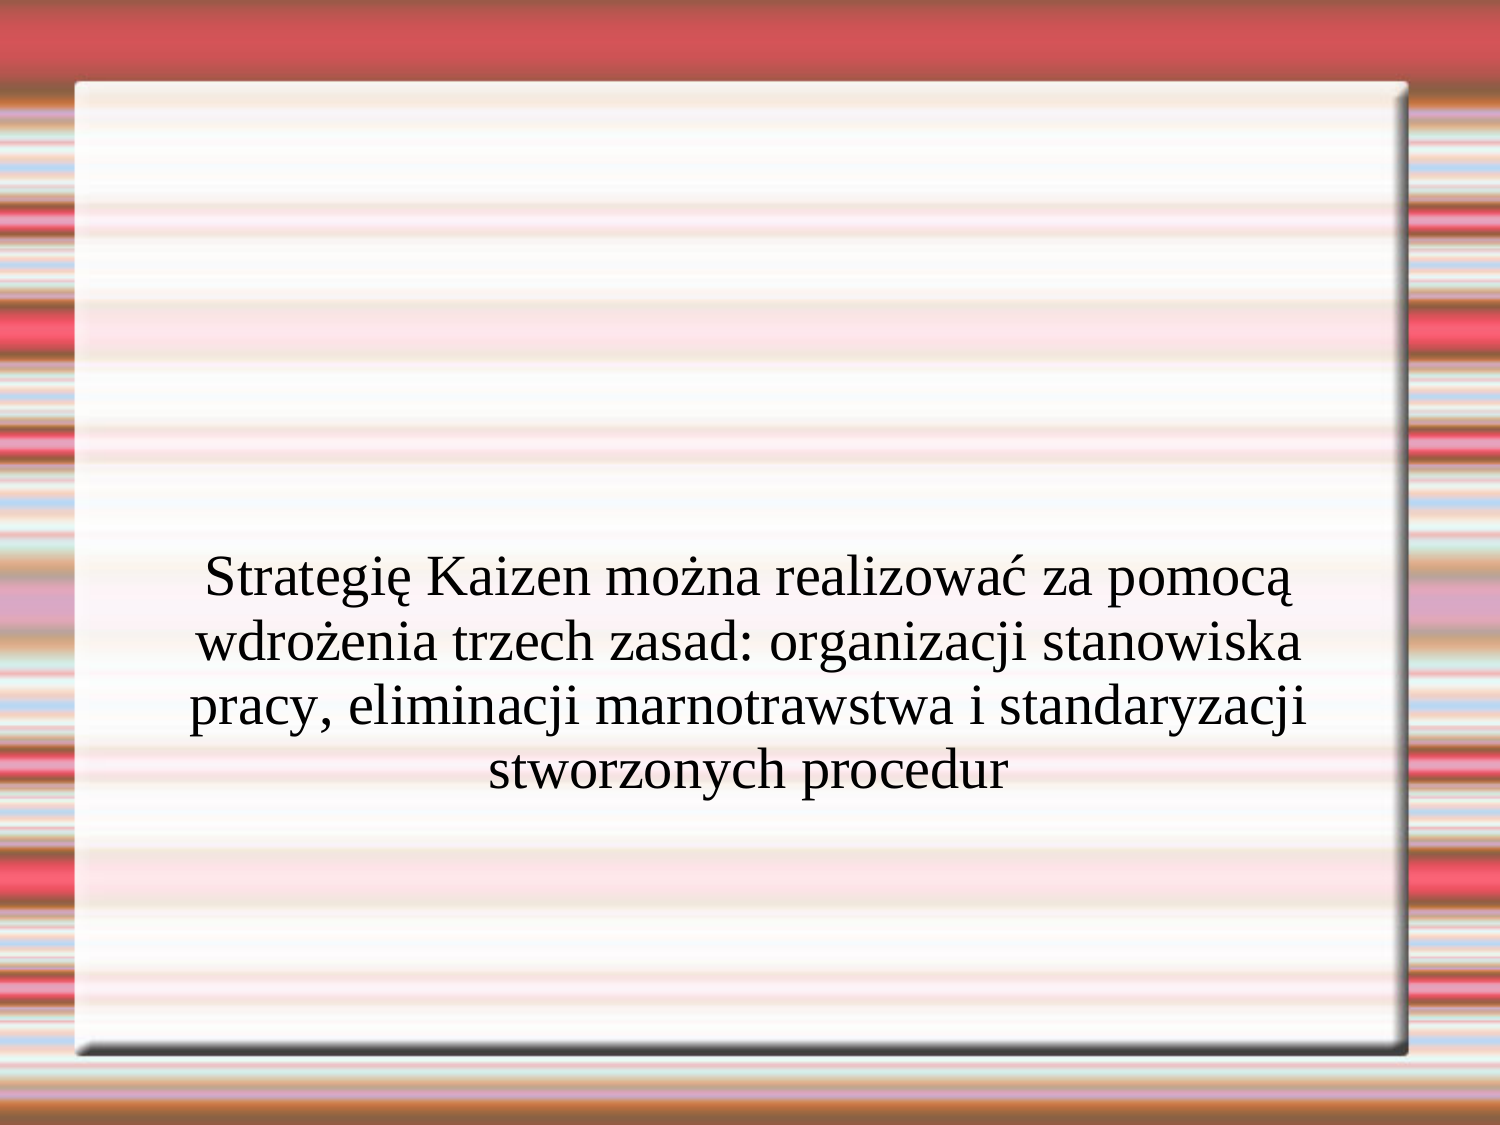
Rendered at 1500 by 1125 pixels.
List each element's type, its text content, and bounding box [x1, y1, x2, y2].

subtitle Strategię Kaizen można realizować za pomocą wdrożenia trzech zasad: organizacji stanowiska pracy, eliminacji marnotrawstwa i standaryzacji stworzonych procedur [122, 318, 1376, 1027]
picture [0, 0, 1500, 1125]
